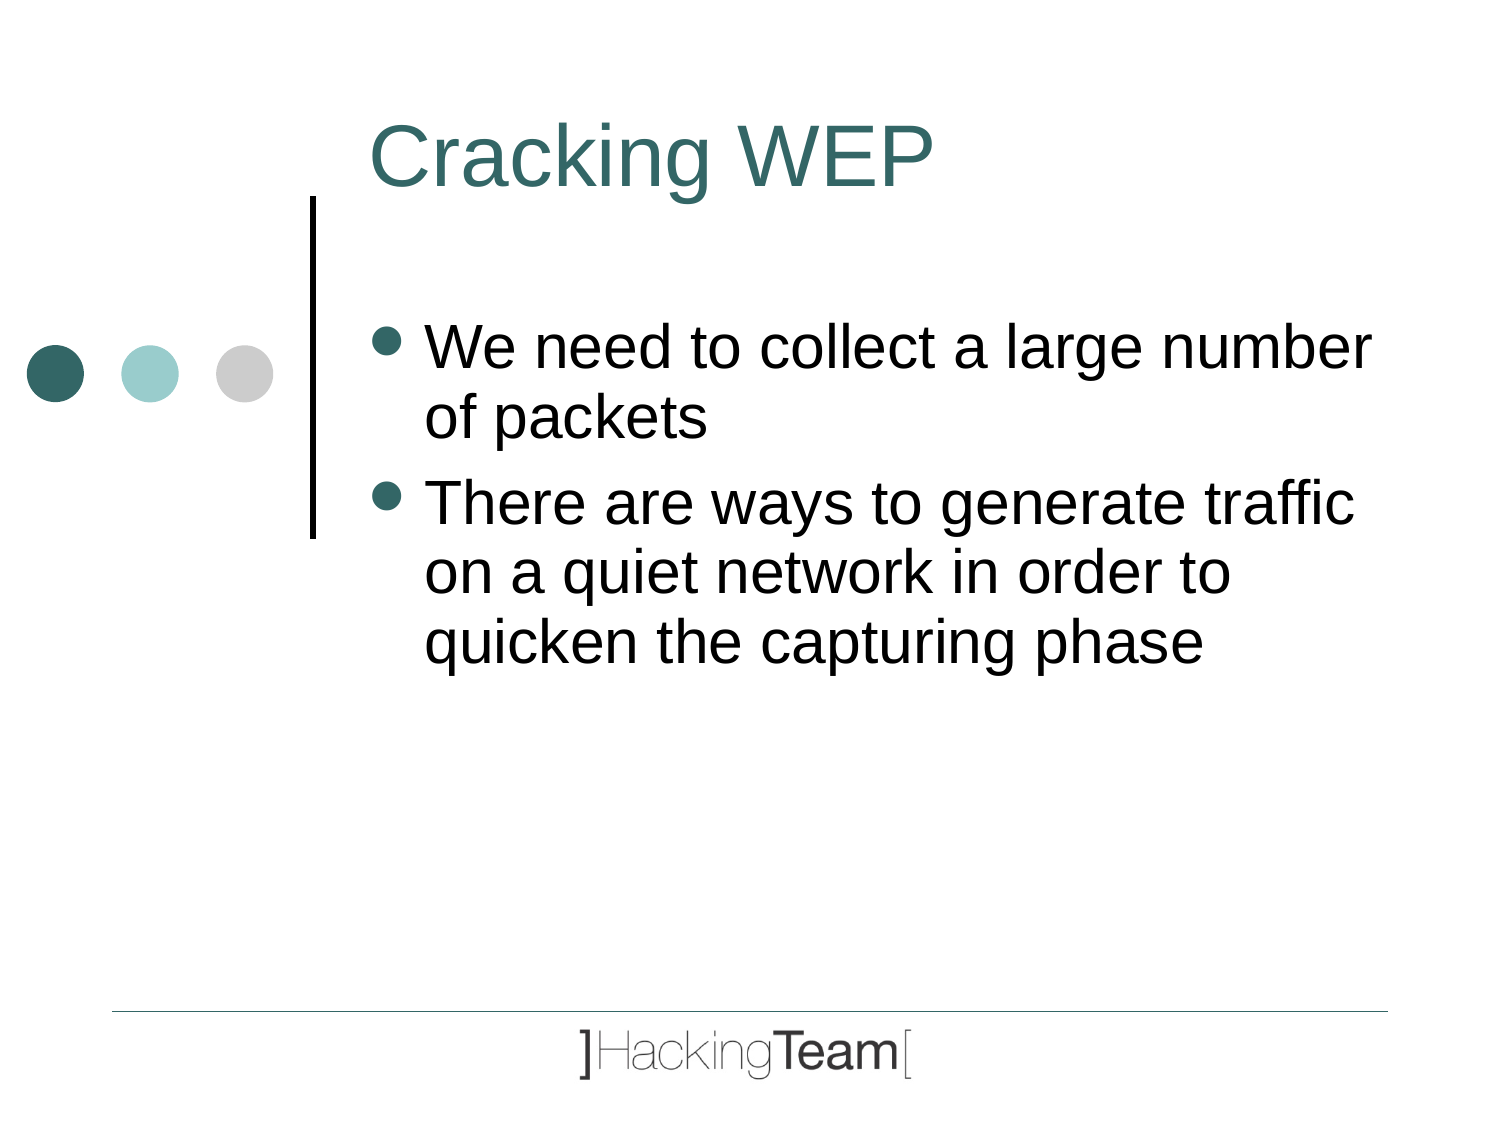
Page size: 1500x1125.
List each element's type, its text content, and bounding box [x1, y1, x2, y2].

list We need to collect a large number of packets There are ways to generate traffic on a quiet network in order to quicken the capturing phase [249, 312, 1401, 1041]
title Cracking WEP [249, 38, 1401, 275]
picture [574, 1041, 916, 1084]
